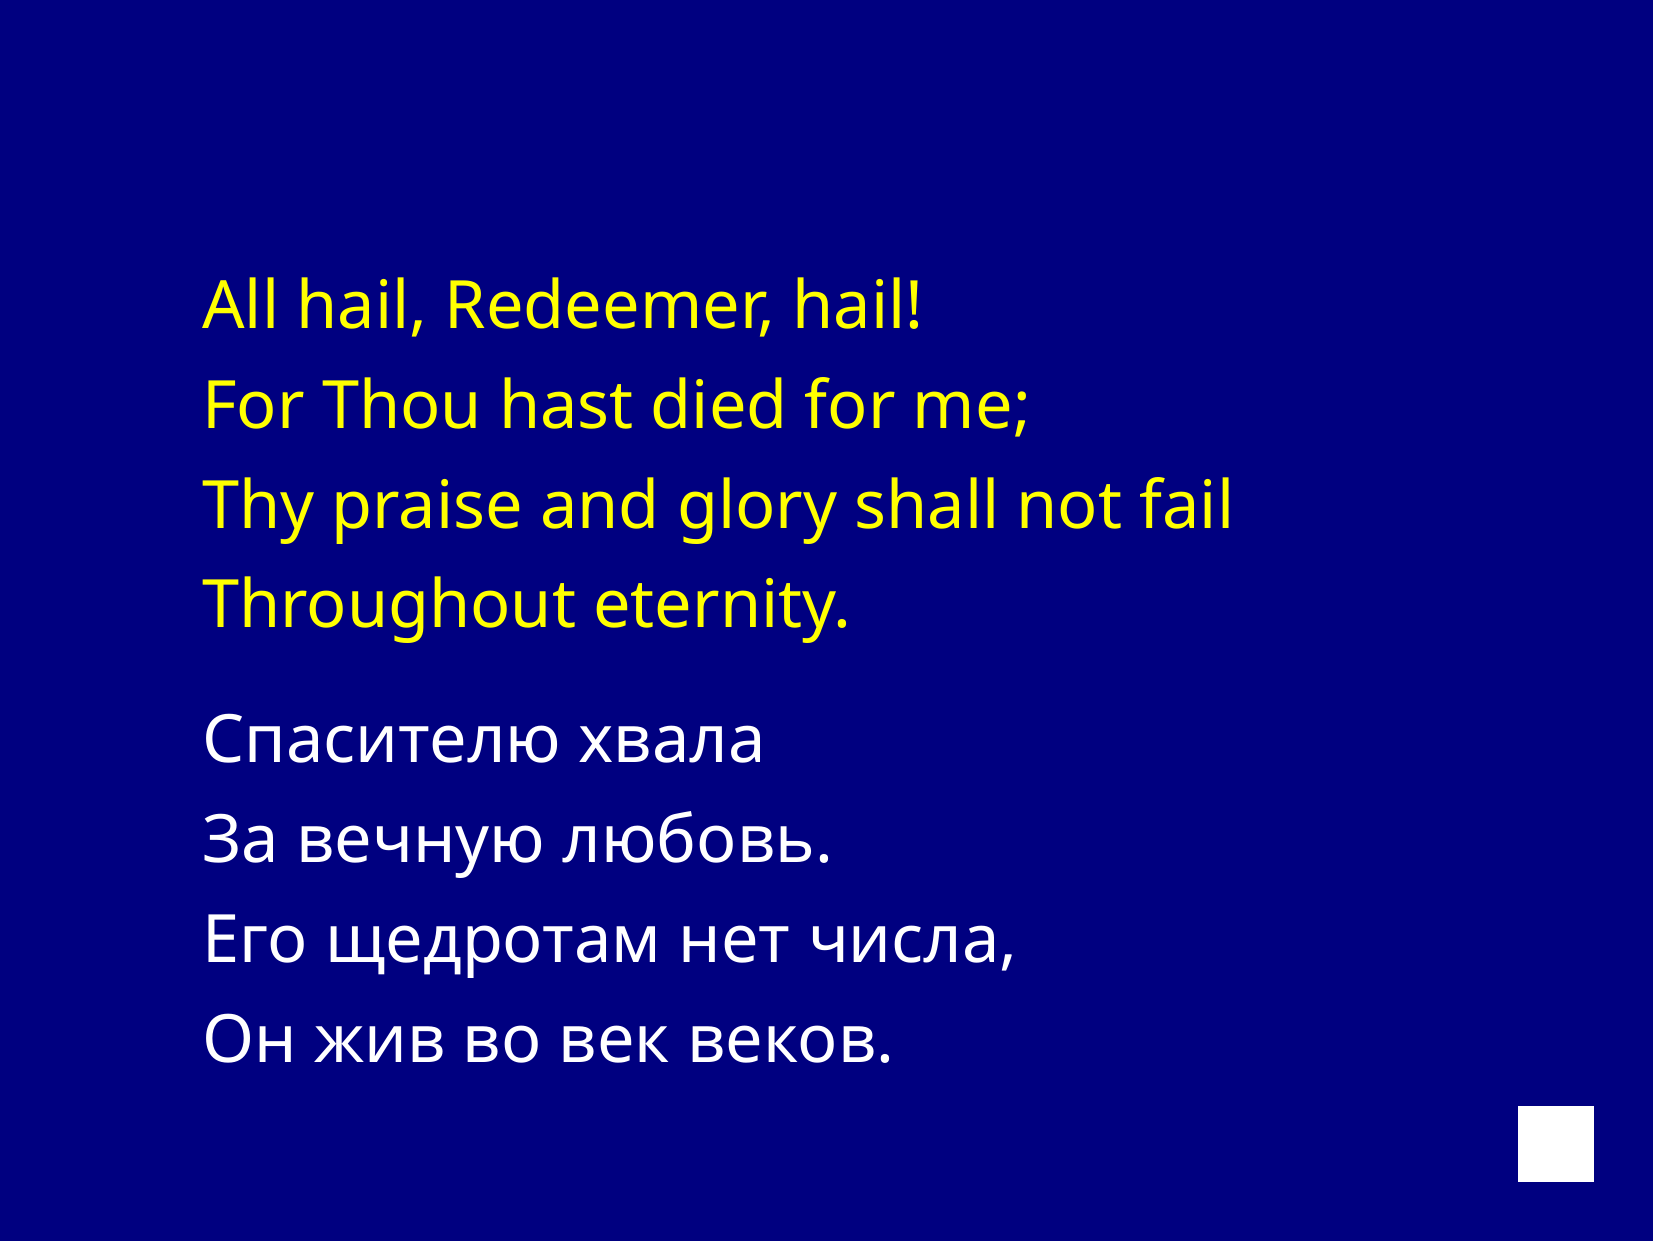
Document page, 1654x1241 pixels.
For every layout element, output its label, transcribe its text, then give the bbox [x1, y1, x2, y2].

text_box [1518, 1106, 1594, 1182]
text_box All hail, Redeemer, hail! For Thou hast died for me; Thy praise and glory shall not fail Throughout eternity. [75, 150, 1651, 638]
text_box Спасителю хвала За вечную любовь. Его щедротам нет числа, Он жив во век веков. [75, 675, 1576, 1163]
